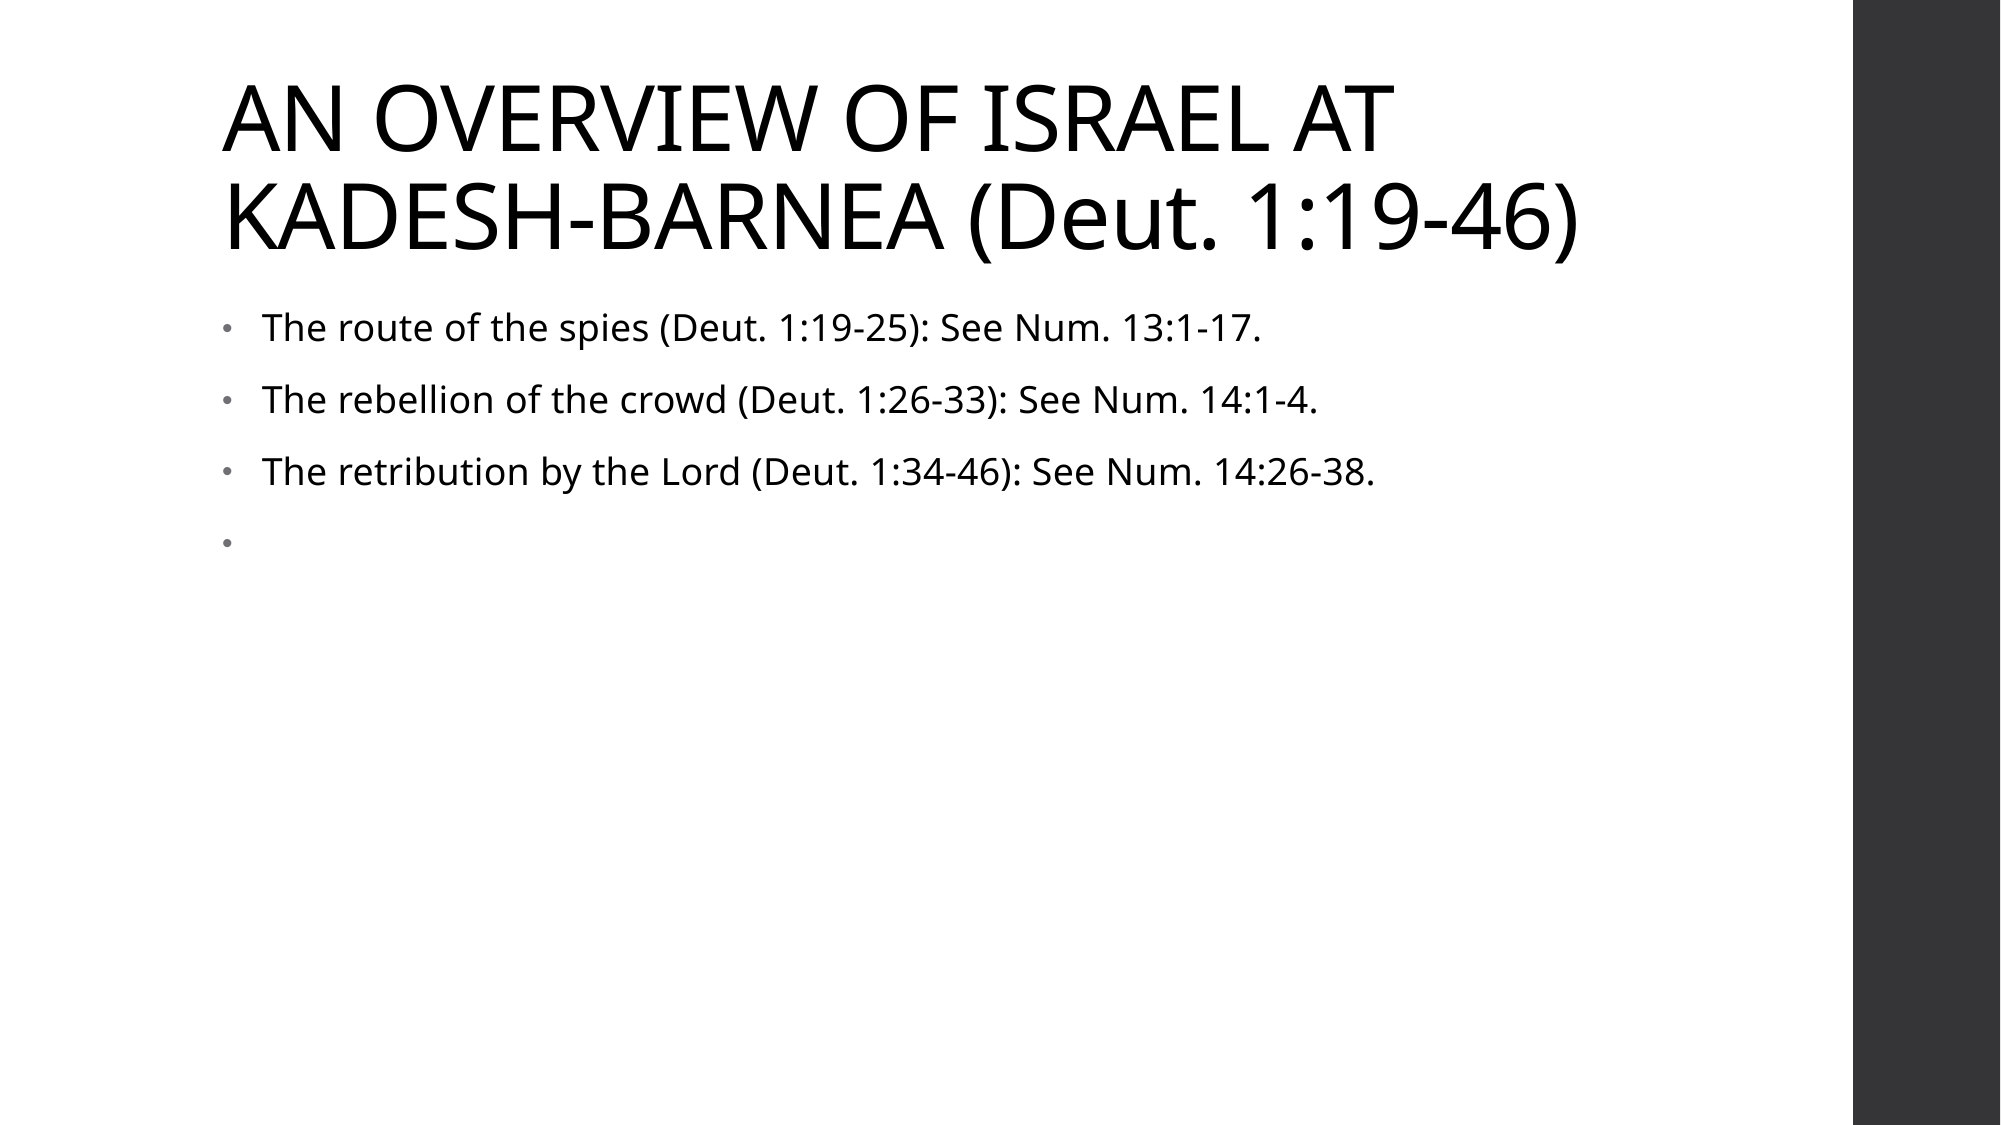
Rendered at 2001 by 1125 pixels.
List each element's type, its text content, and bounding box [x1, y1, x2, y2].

list The route of the spies (Deut. 1:19-25): See Num. 13:1-17. The rebellion of the crowd (Deut. 1:26-33): See Num. 14:1-4. The retribution by the Lord (Deut. 1:34-46): See Num. 14:26-38. [206, 299, 1617, 1014]
title AN OVERVIEW OF ISRAEL AT KADESH-BARNEA (Deut. 1:19-46) [206, 60, 1797, 278]
